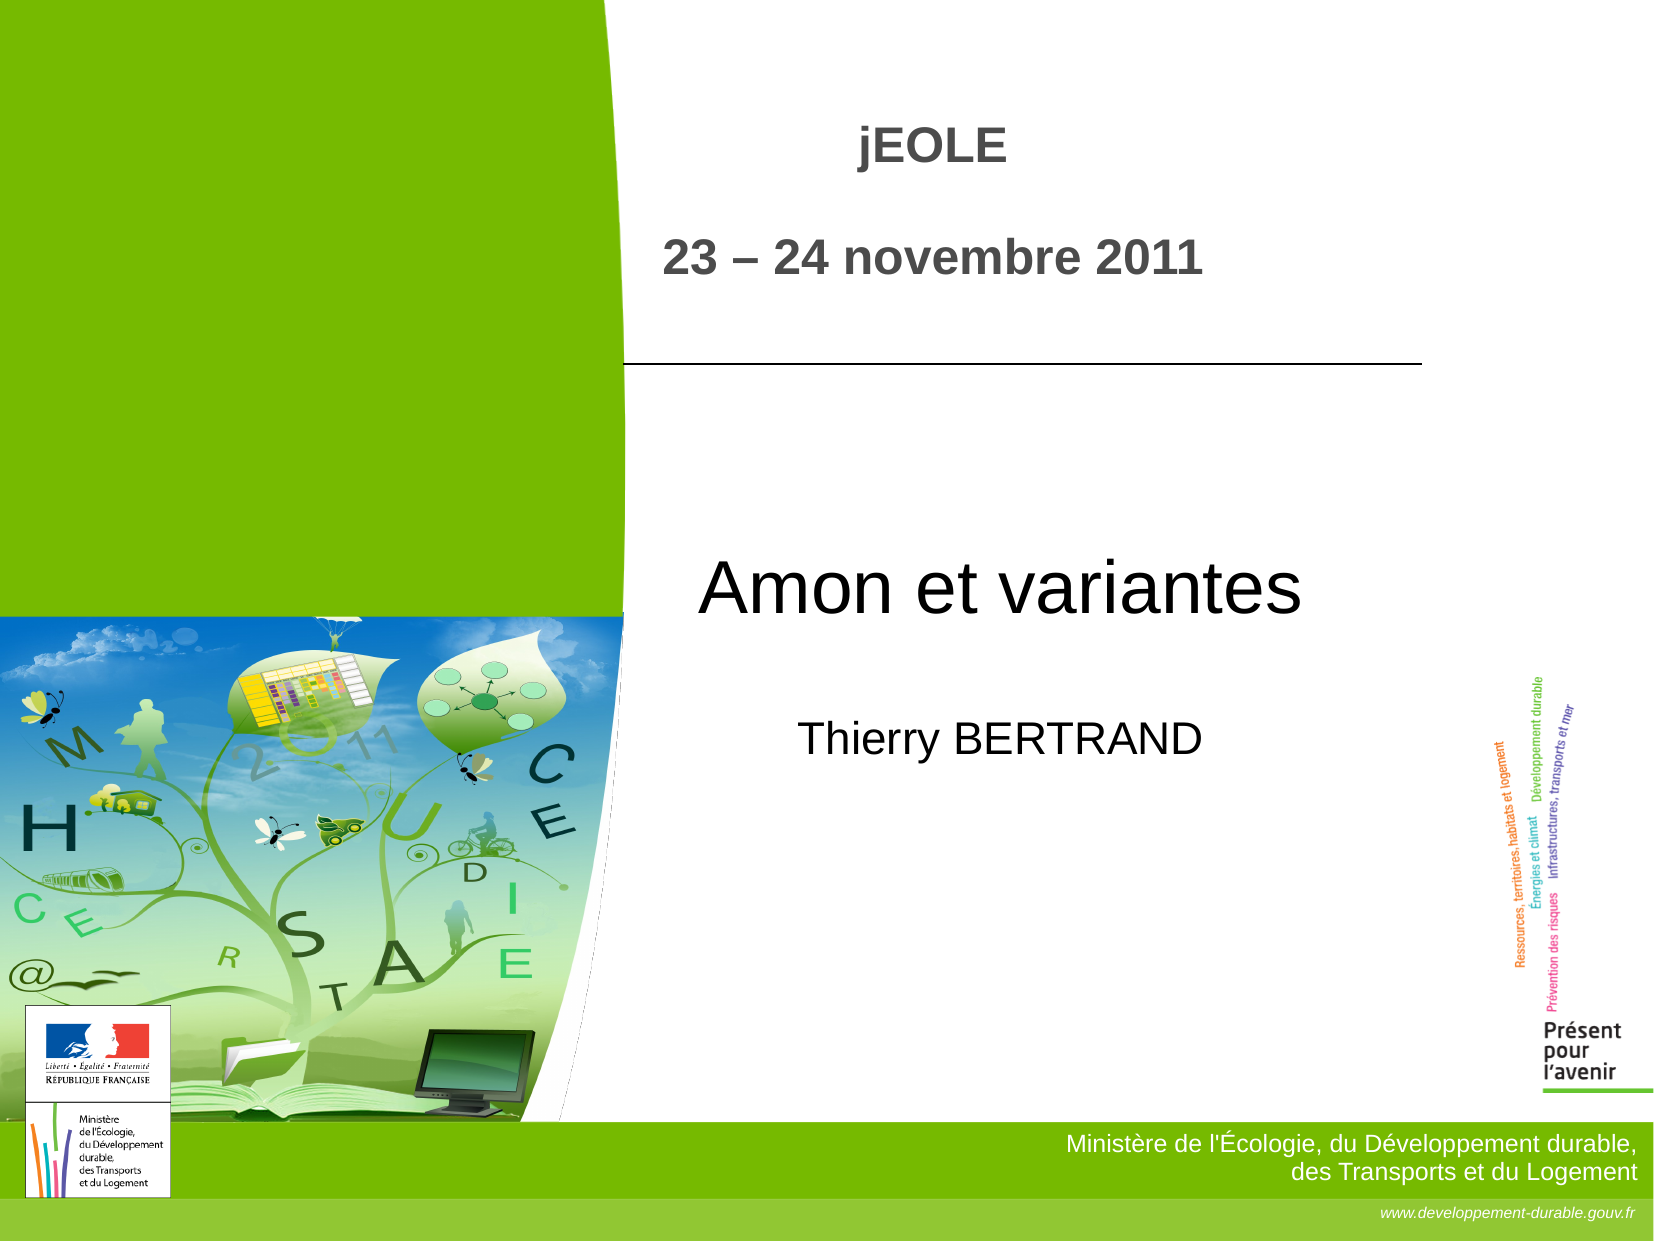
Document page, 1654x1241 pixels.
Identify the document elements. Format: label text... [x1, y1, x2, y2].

title jEOLE 23 – 24 novembre 2011 [295, 49, 1571, 354]
text_box Amon et variantes Thierry BERTRAND [584, 537, 1418, 772]
picture [0, 0, 1654, 1241]
